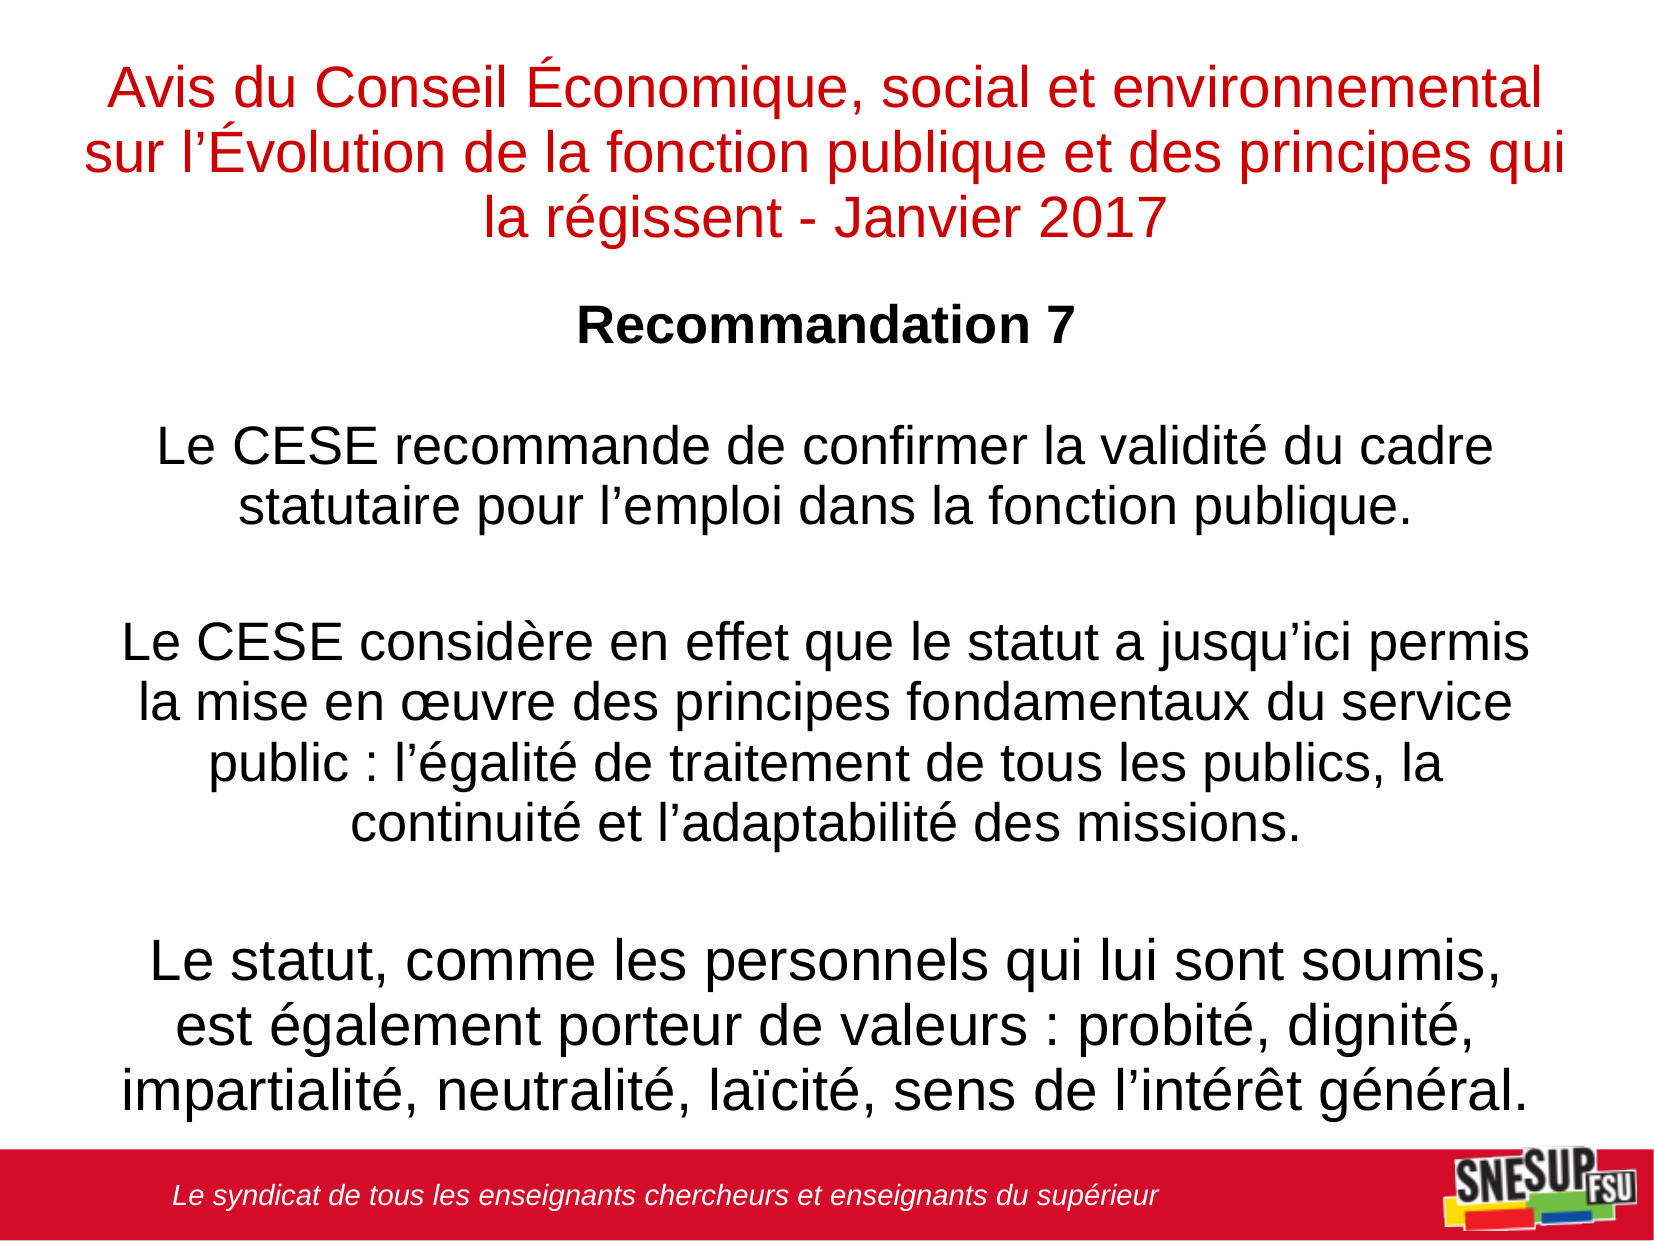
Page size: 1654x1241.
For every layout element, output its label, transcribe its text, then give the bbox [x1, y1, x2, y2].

title Avis du Conseil Économique, social et environnemental sur l’Évolution de la fonction publique et des principes qui la régissent - Janvier 2017 [82, 49, 1571, 256]
subtitle Recommandation 7 Le CESE recommande de confirmer la validité du cadre statutaire pour l’emploi dans la fonction publique. Le CESE considère en effet que le statut a jusqu’ici permis la mise en œuvre des principes fondamentaux du service public : l’égalité de traitement de tous les publics, la continuité et l’adaptabilité des missions. Le statut, comme les personnels qui lui sont soumis, est également porteur de valeurs : probité, dignité, impartialité, neutralité, laïcité, sens de l’intérêt général. [106, 292, 1548, 1125]
